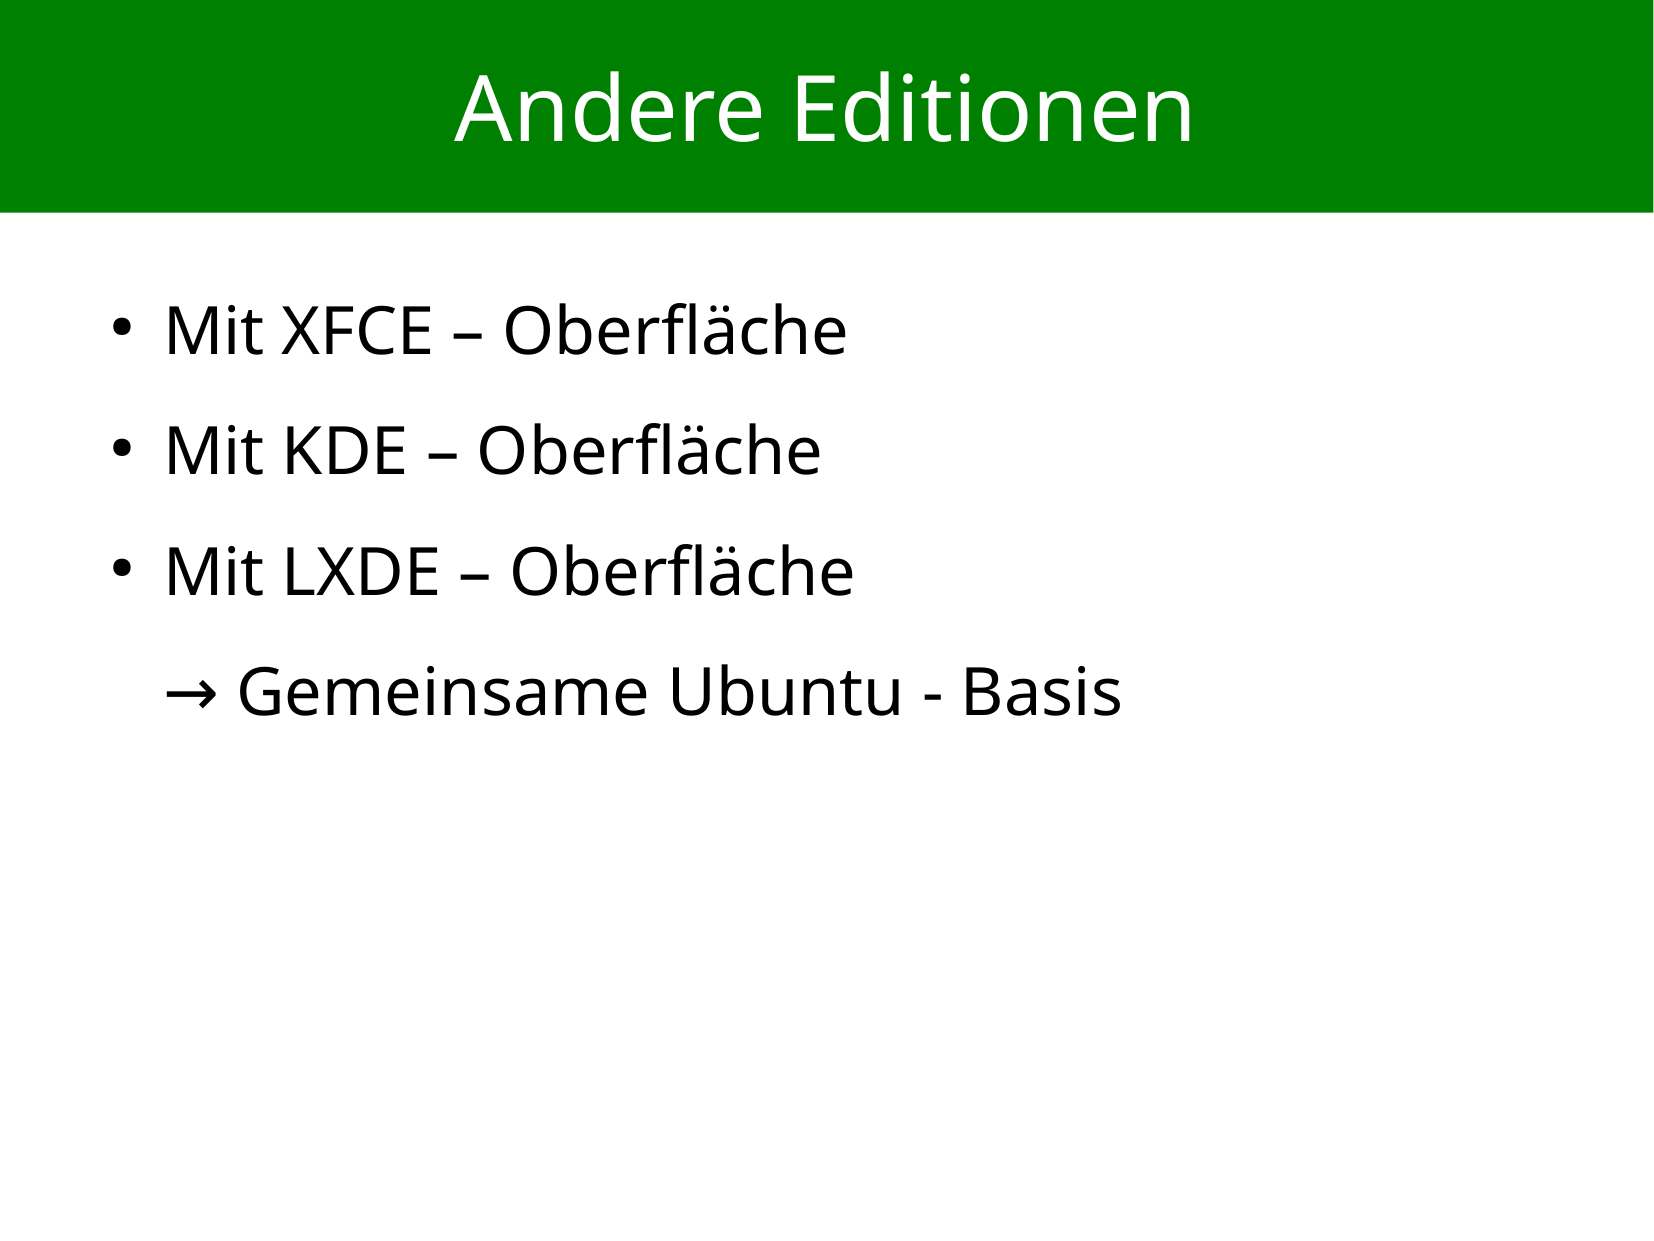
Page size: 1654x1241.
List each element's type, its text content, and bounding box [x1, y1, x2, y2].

list Mit XFCE – Oberfläche Mit KDE – Oberfläche Mit LXDE – Oberfläche → Gemeinsame Ubuntu - Basis [92, 283, 1548, 1003]
title Andere Editionen [0, 0, 1654, 213]
